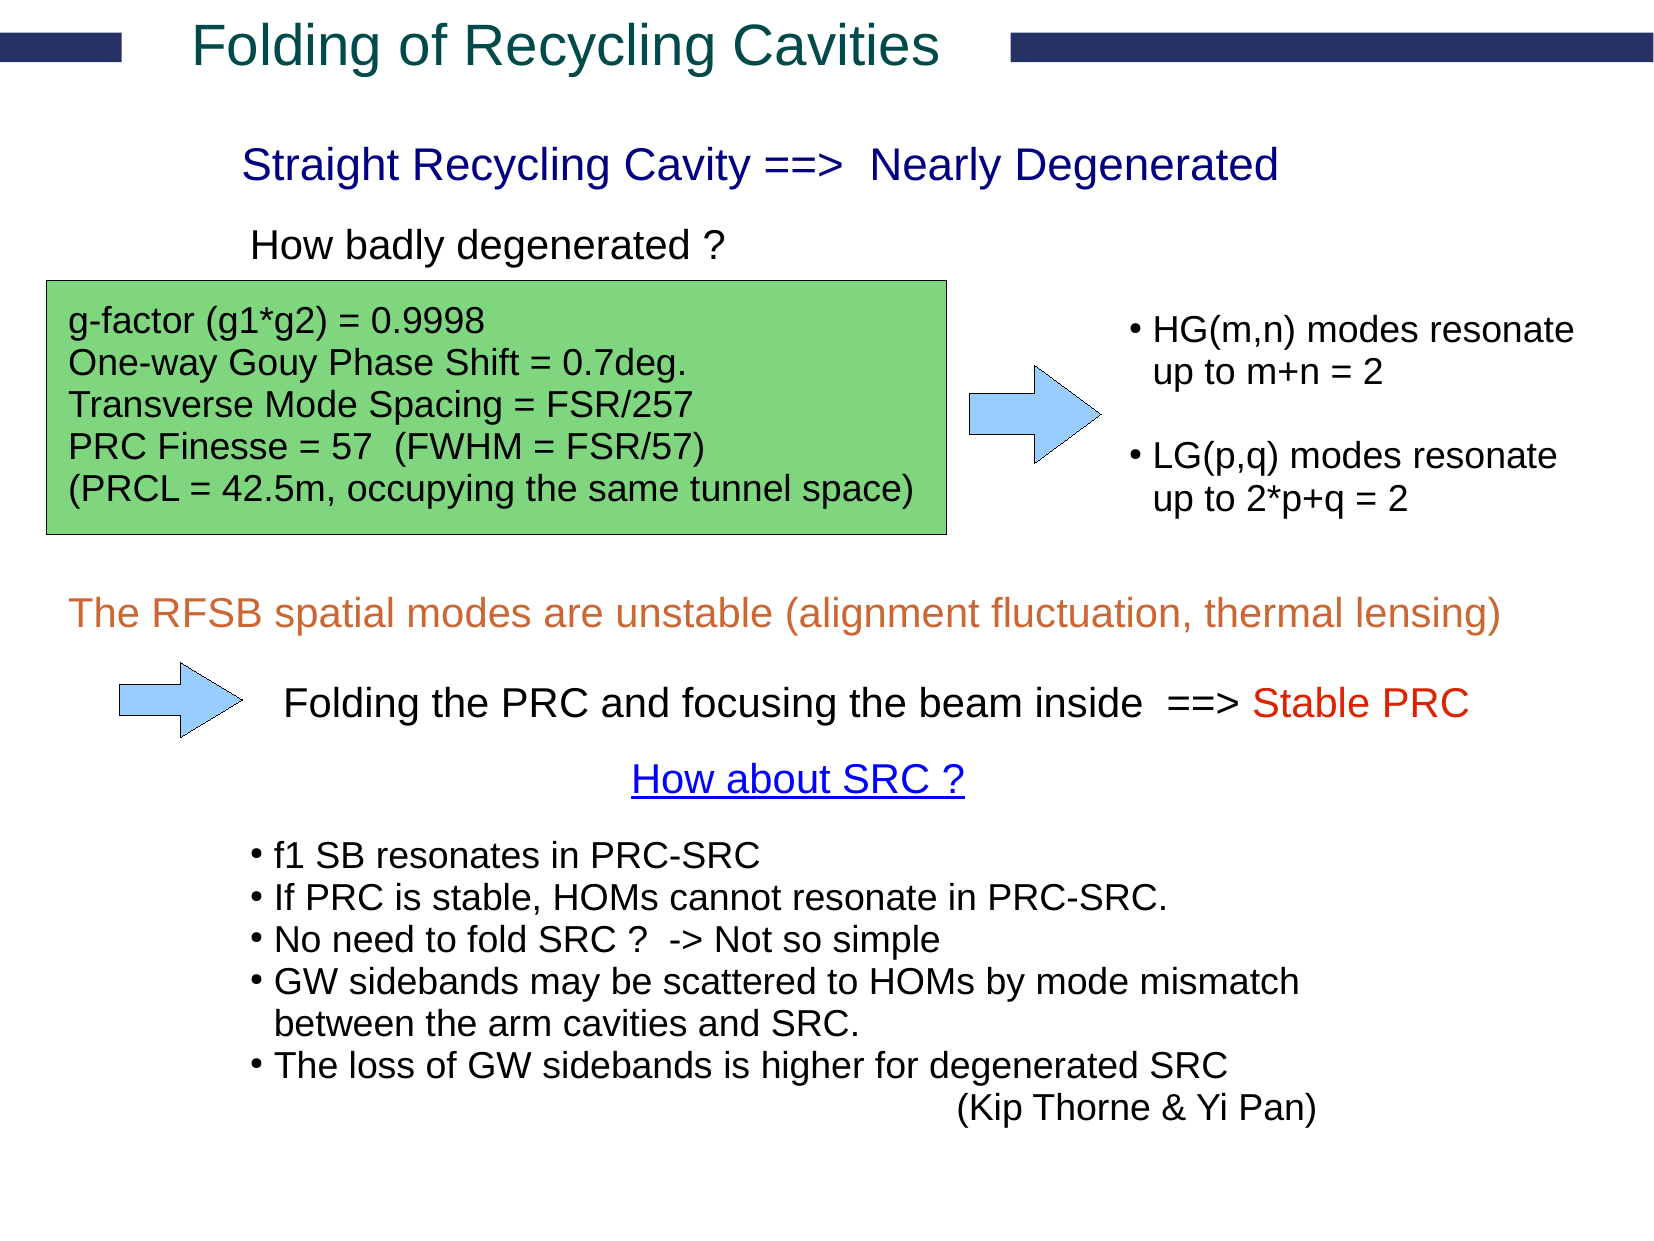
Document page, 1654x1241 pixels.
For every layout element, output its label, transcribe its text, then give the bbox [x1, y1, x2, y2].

title Folding of Recycling Cavities [121, 12, 1011, 78]
text_box HG(m,n) modes resonate up to m+n = 2 LG(p,q) modes resonate up to 2*p+q = 2 [1114, 301, 1590, 525]
text_box How about SRC ? [616, 748, 981, 811]
text_box Straight Recycling Cavity ==> Nearly Degenerated [226, 131, 1296, 198]
text_box [46, 280, 947, 535]
text_box How badly degenerated ? [235, 214, 742, 276]
text_box Folding the PRC and focusing the beam inside ==> Stable PRC [268, 672, 1485, 734]
text_box [969, 365, 1102, 464]
text_box The RFSB spatial modes are unstable (alignment fluctuation, thermal lensing) [53, 582, 1518, 645]
text_box g-factor (g1*g2) = 0.9998 One-way Gouy Phase Shift = 0.7deg. Transverse Mode Spacing = FSR/257 PRC Finesse = 57 (FWHM = FSR/57) (PRCL = 42.5m, occupying the same tunnel space) [53, 292, 930, 517]
text_box [119, 662, 243, 738]
text_box f1 SB resonates in PRC-SRC If PRC is stable, HOMs cannot resonate in PRC-SRC. No need to fold SRC ? -> Not so simple GW sidebands may be scattered to HOMs by mode mismatch between the arm cavities and SRC. The loss of GW sidebands is higher for degenerated SRC (Kip Thorne & Yi Pan) [235, 826, 1333, 1136]
